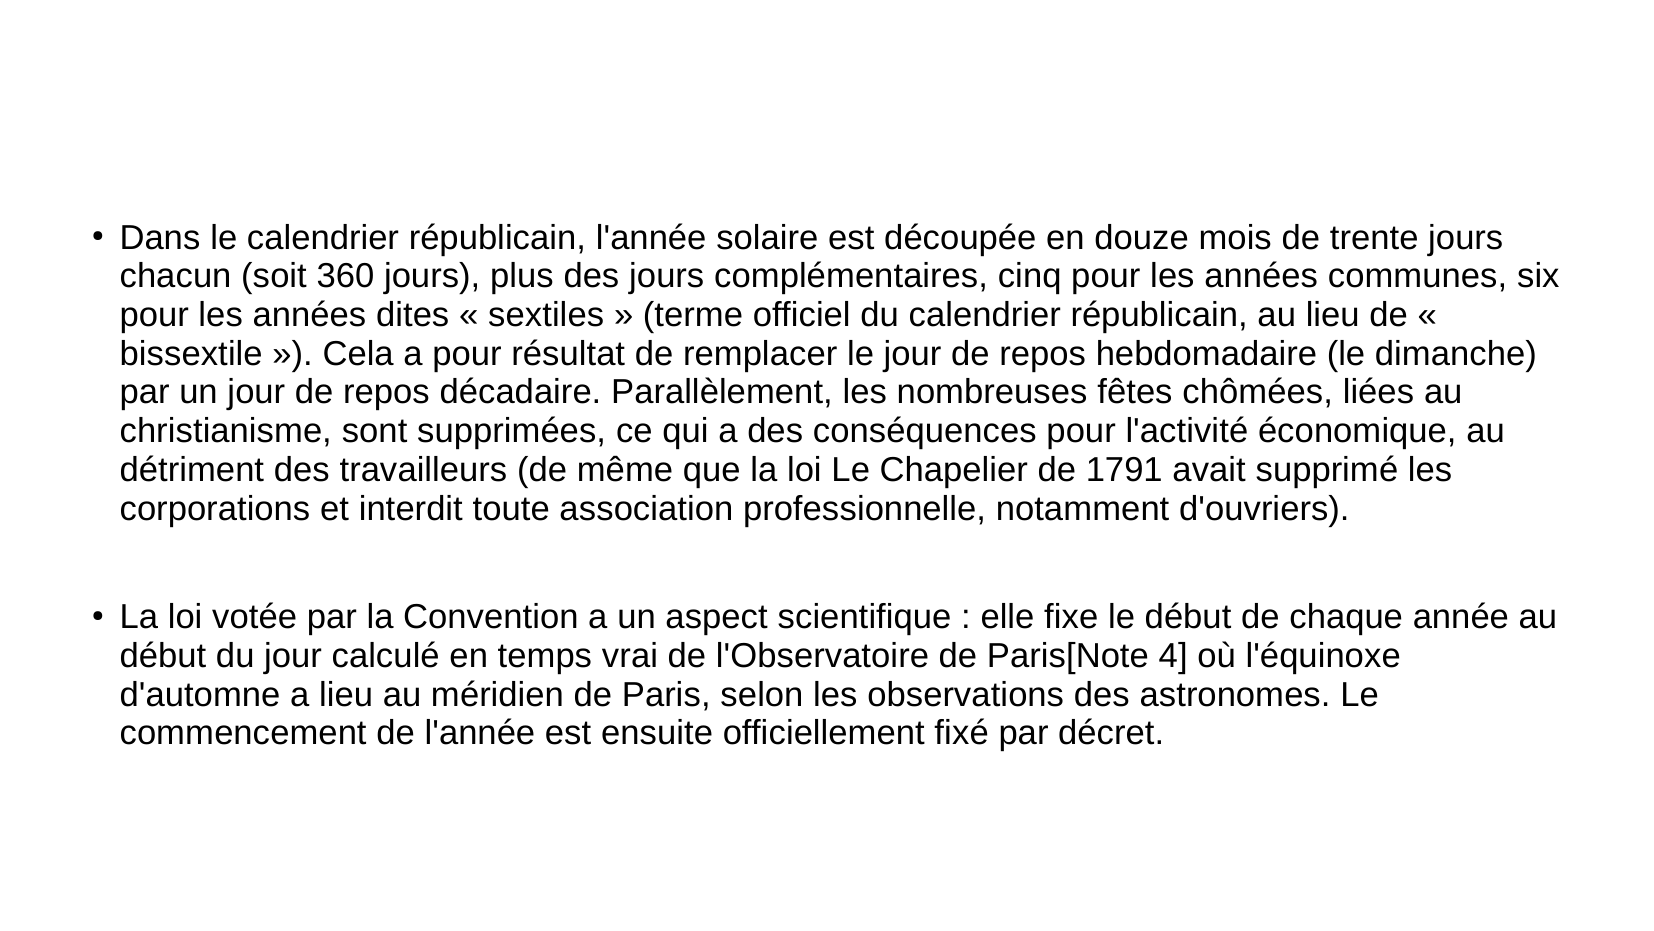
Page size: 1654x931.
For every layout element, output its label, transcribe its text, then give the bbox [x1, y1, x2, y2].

list Dans le calendrier républicain, l'année solaire est découpée en douze mois de trente jours chacun (soit 360 jours), plus des jours complémentaires, cinq pour les années communes, six pour les années dites « sextiles » (terme officiel du calendrier républicain, au lieu de « bissextile »). Cela a pour résultat de remplacer le jour de repos hebdomadaire (le dimanche) par un jour de repos décadaire. Parallèlement, les nombreuses fêtes chômées, liées au christianisme, sont supprimées, ce qui a des conséquences pour l'activité économique, au détriment des travailleurs (de même que la loi Le Chapelier de 1791 avait supprimé les corporations et interdit toute association professionnelle, notamment d'ouvriers). La loi votée par la Convention a un aspect scientifique : elle fixe le début de chaque année au début du jour calculé en temps vrai de l'Observatoire de Paris[Note 4] où l'équinoxe d'automne a lieu au méridien de Paris, selon les observations des astronomes. Le commencement de l'année est ensuite officiellement fixé par décret. [82, 217, 1571, 758]
